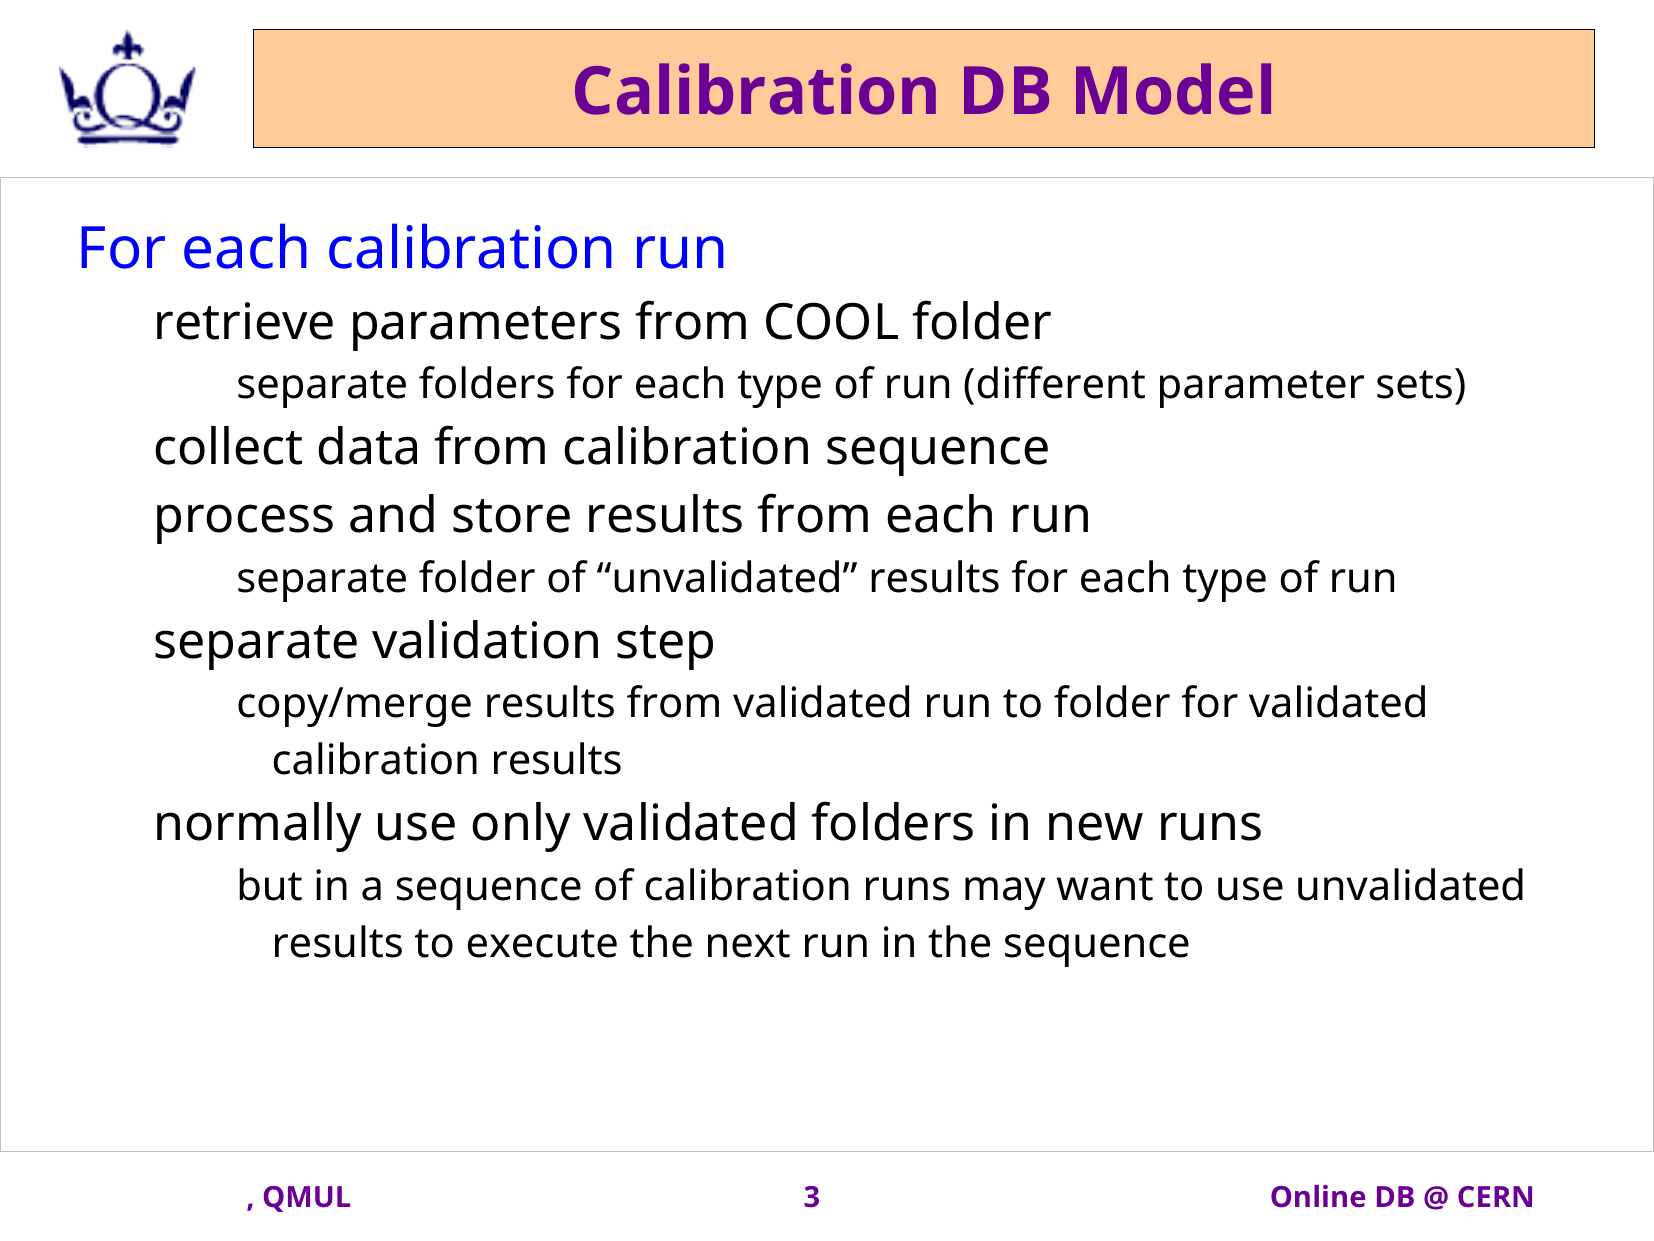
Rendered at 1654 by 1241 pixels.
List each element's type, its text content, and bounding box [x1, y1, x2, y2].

title Calibration DB Model [253, 29, 1595, 148]
list For each calibration run retrieve parameters from COOL folder separate folders for each type of run (different parameter sets) collect data from calibration sequence process and store results from each run separate folder of “unvalidated” results for each type of run separate validation step copy/merge results from validated run to folder for validated calibration results normally use only validated folders in new runs but in a sequence of calibration runs may want to use unvalidated results to execute the next run in the sequence [59, 206, 1603, 1127]
picture [59, 29, 200, 148]
